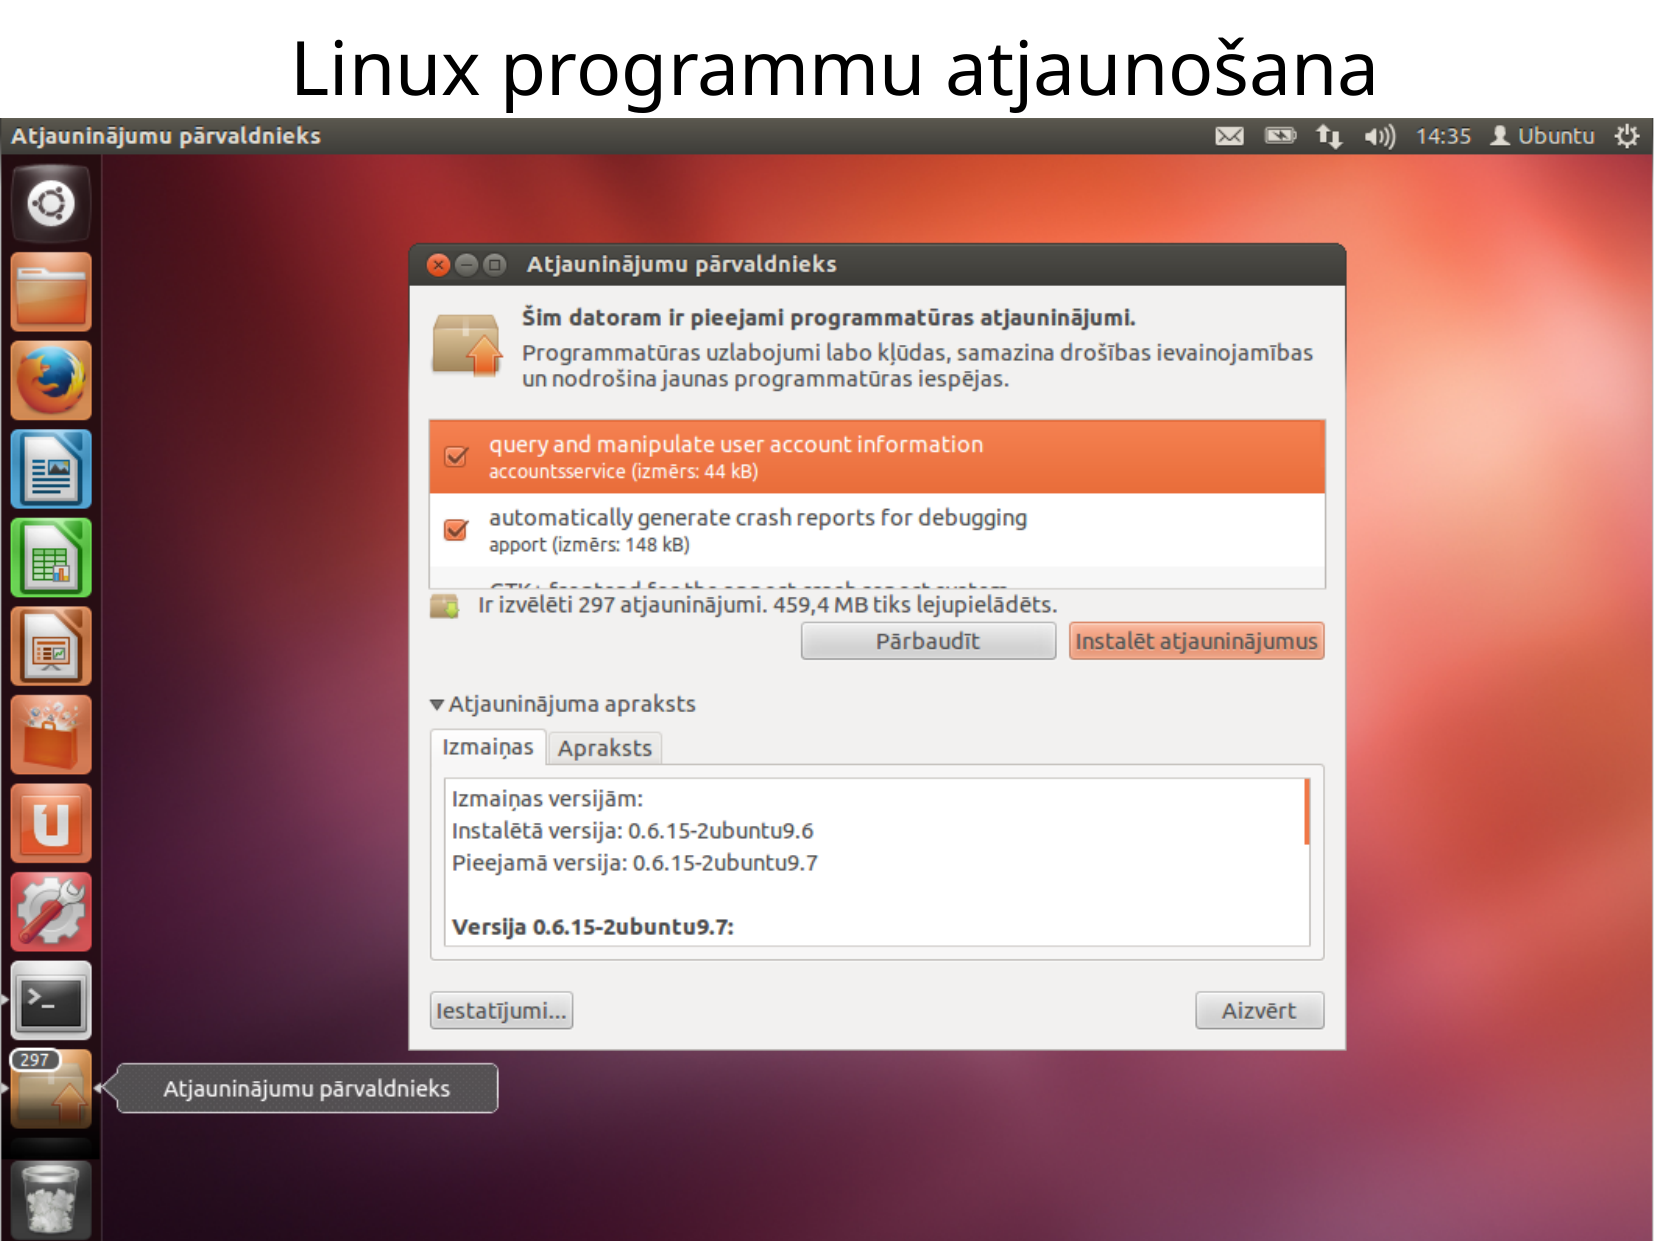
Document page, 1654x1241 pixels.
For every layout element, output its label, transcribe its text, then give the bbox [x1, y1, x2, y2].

picture [0, 118, 1654, 1241]
title Linux programmu atjaunošana [153, 8, 1518, 118]
